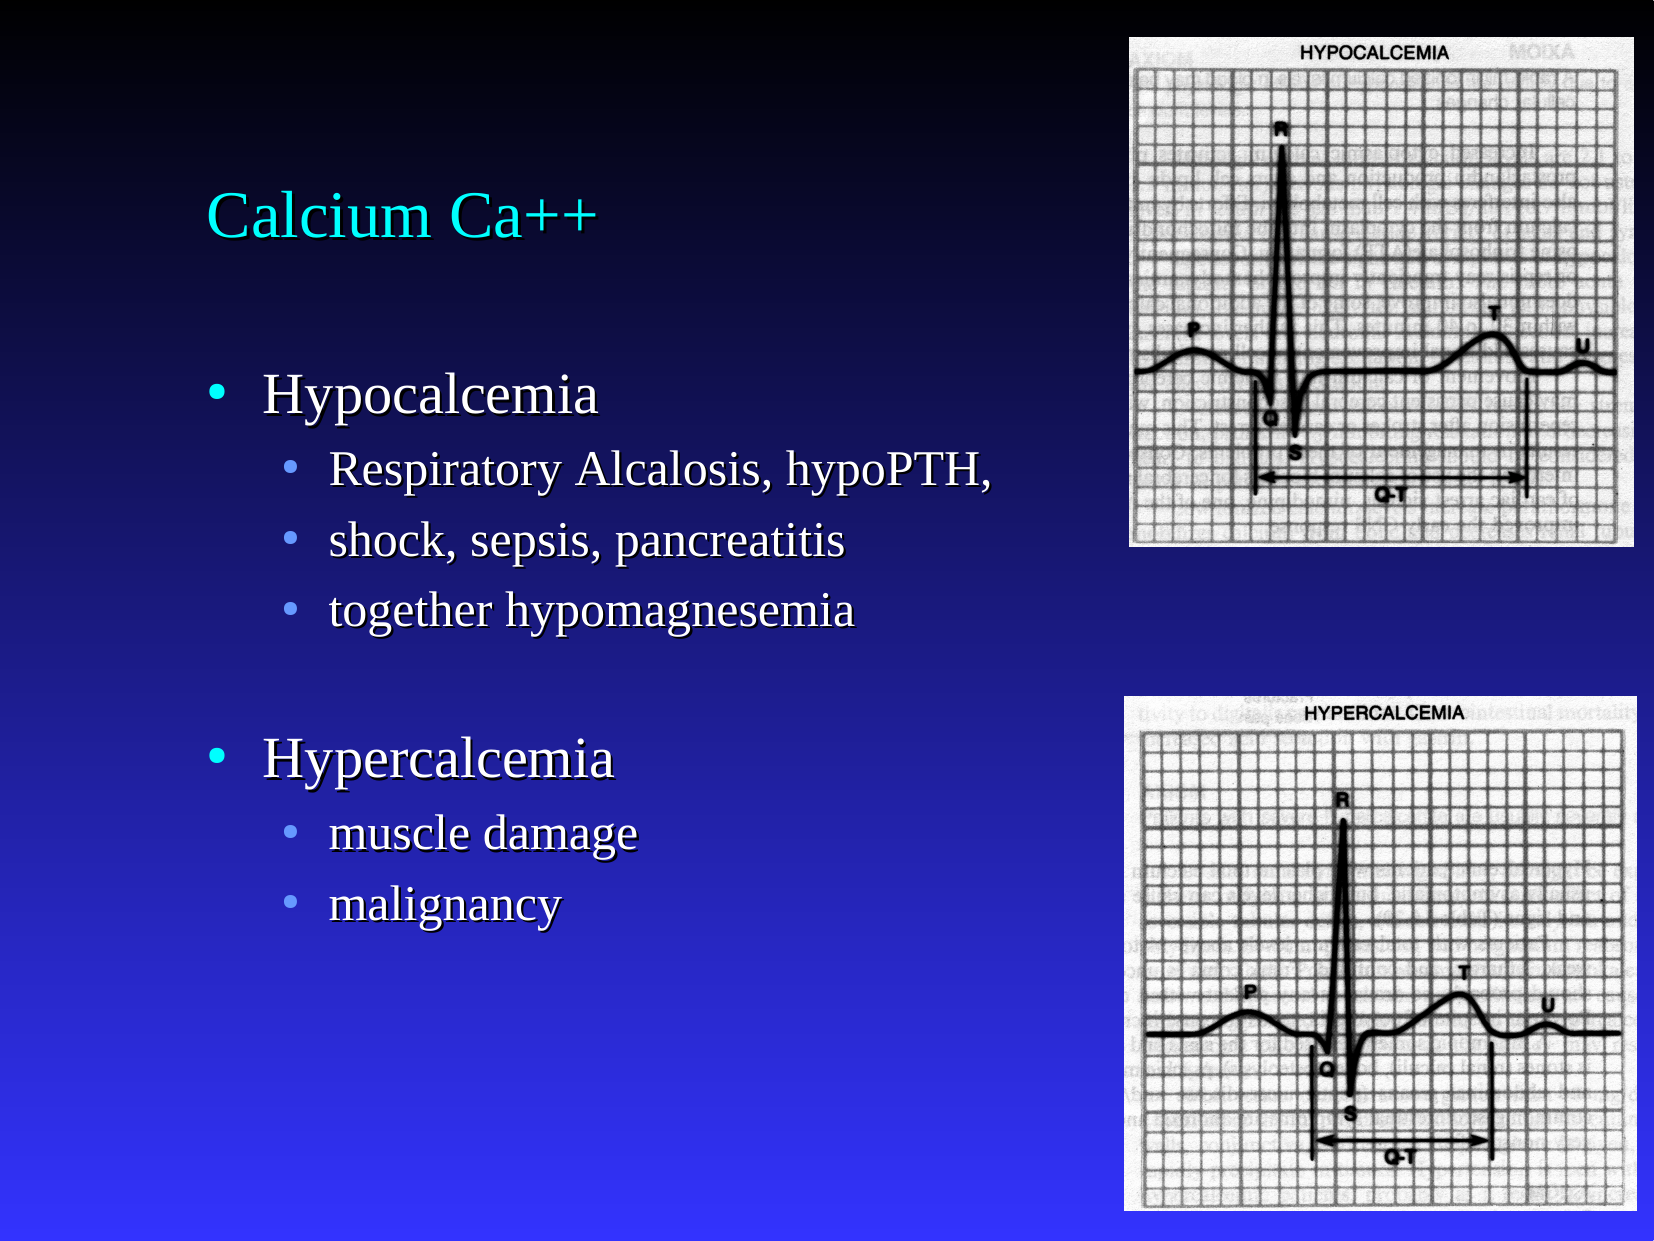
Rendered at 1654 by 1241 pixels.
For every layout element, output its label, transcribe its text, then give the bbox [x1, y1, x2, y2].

picture [1124, 696, 1637, 1211]
title Calcium Ca++ [206, 110, 1129, 317]
picture [1129, 37, 1634, 548]
list Hypocalcemia Respiratory Alcalosis, hypoPTH, shock, sepsis, pancreatitis together hypomagnesemia Hypercalcemia muscle damage malignancy [206, 358, 1106, 1103]
